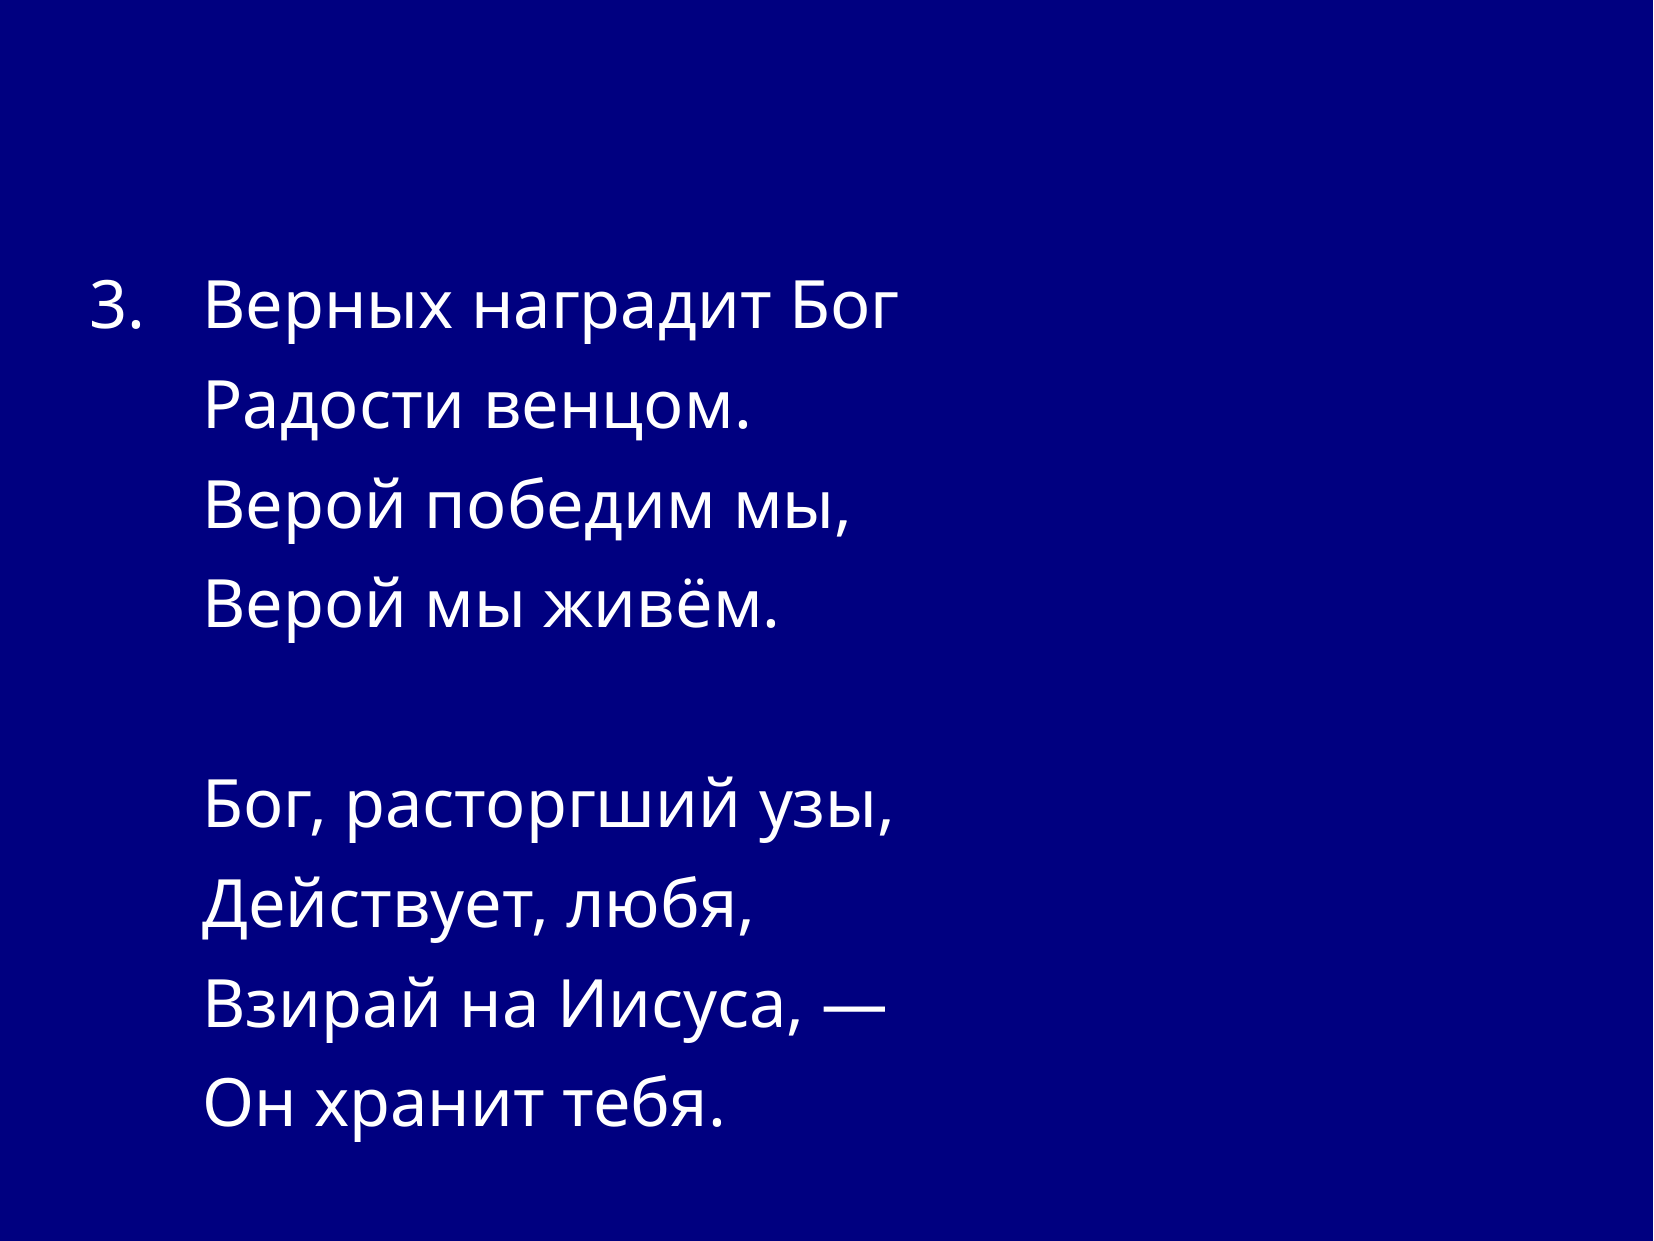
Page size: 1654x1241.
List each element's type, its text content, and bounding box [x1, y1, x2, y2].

text_box 3. Верных наградит Бог Радости венцом. Верой победим мы, Верой мы живём. Бог, расторгший узы, Действует, любя, Взирай на Иисуса, — Он хранит тебя. [75, 150, 1576, 1163]
